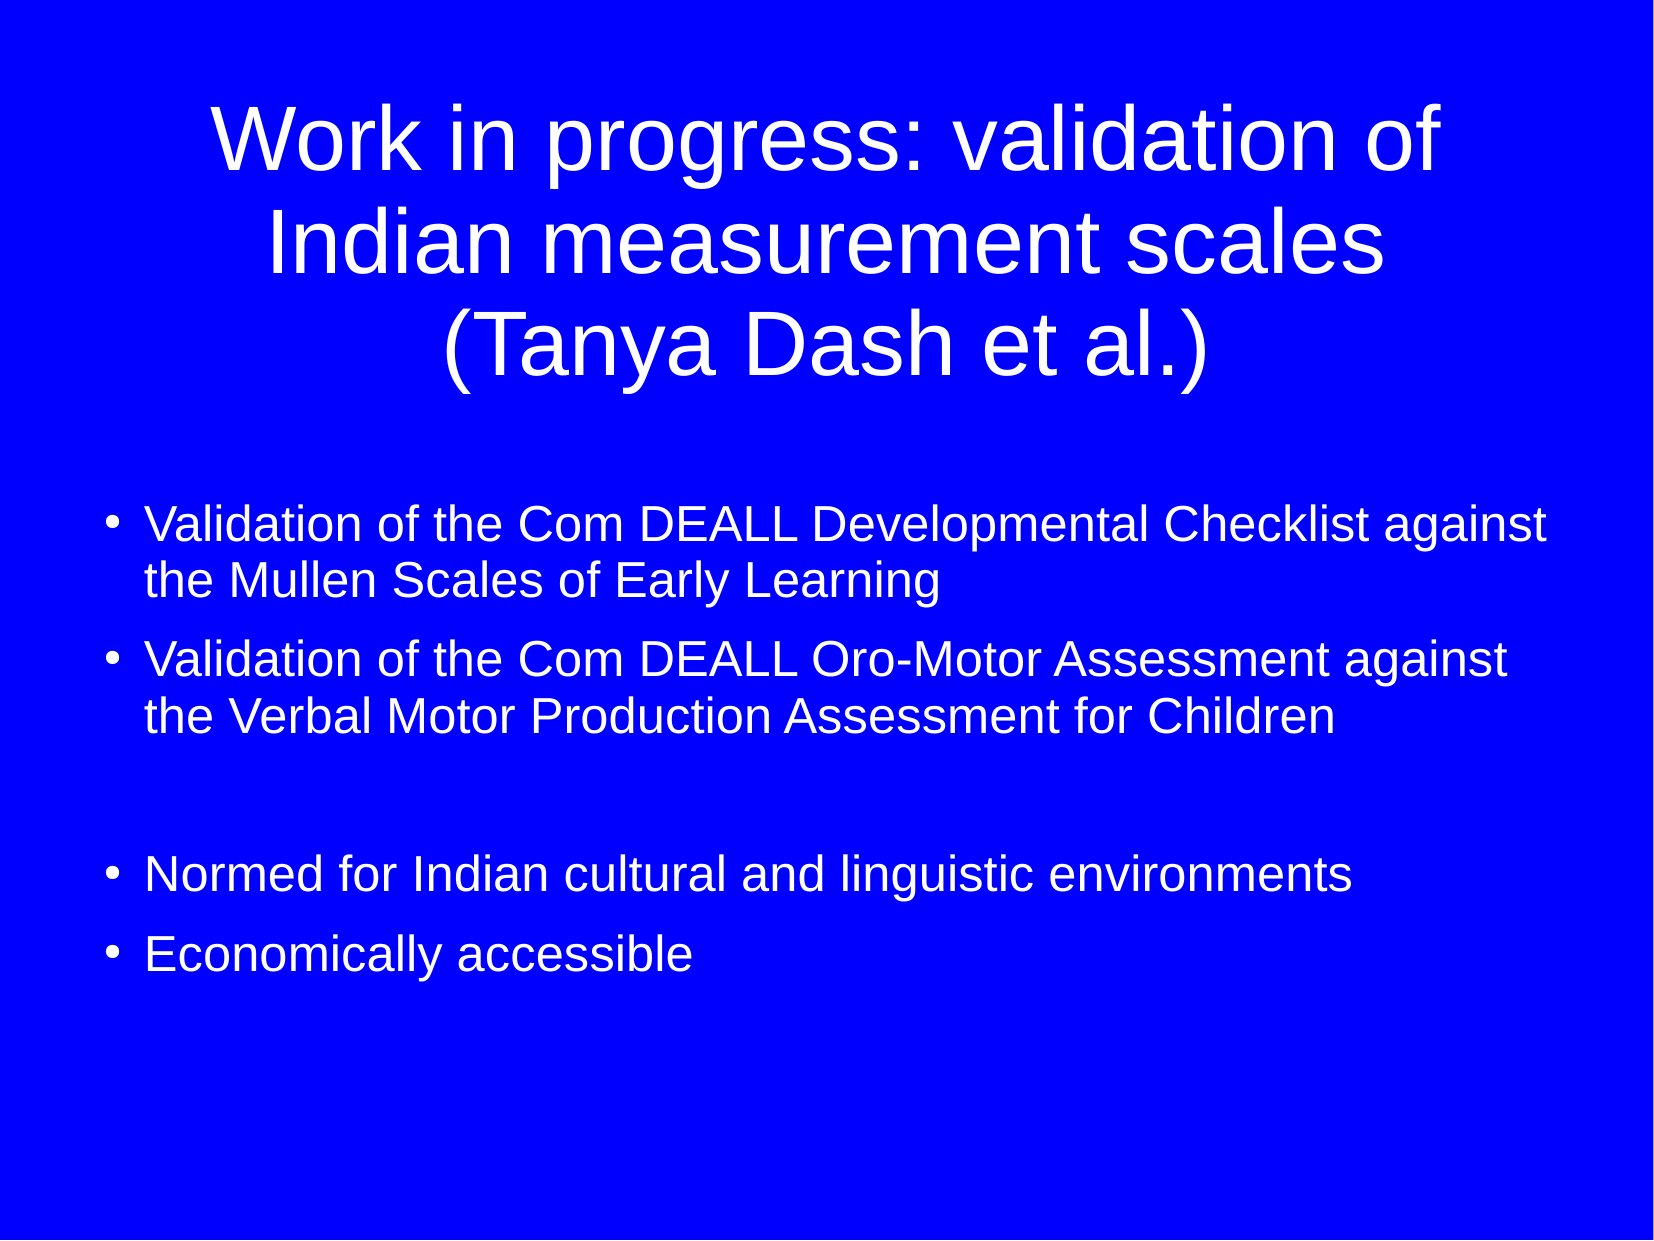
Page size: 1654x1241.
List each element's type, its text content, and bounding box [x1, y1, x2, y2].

title Work in progress: validation of Indian measurement scales (Tanya Dash et al.) [82, 88, 1571, 395]
list Validation of the Com DEALL Developmental Checklist against the Mullen Scales of Early Learning Validation of the Com DEALL Oro-Motor Assessment against the Verbal Motor Production Assessment for Children Normed for Indian cultural and linguistic environments Economically accessible [90, 495, 1579, 991]
